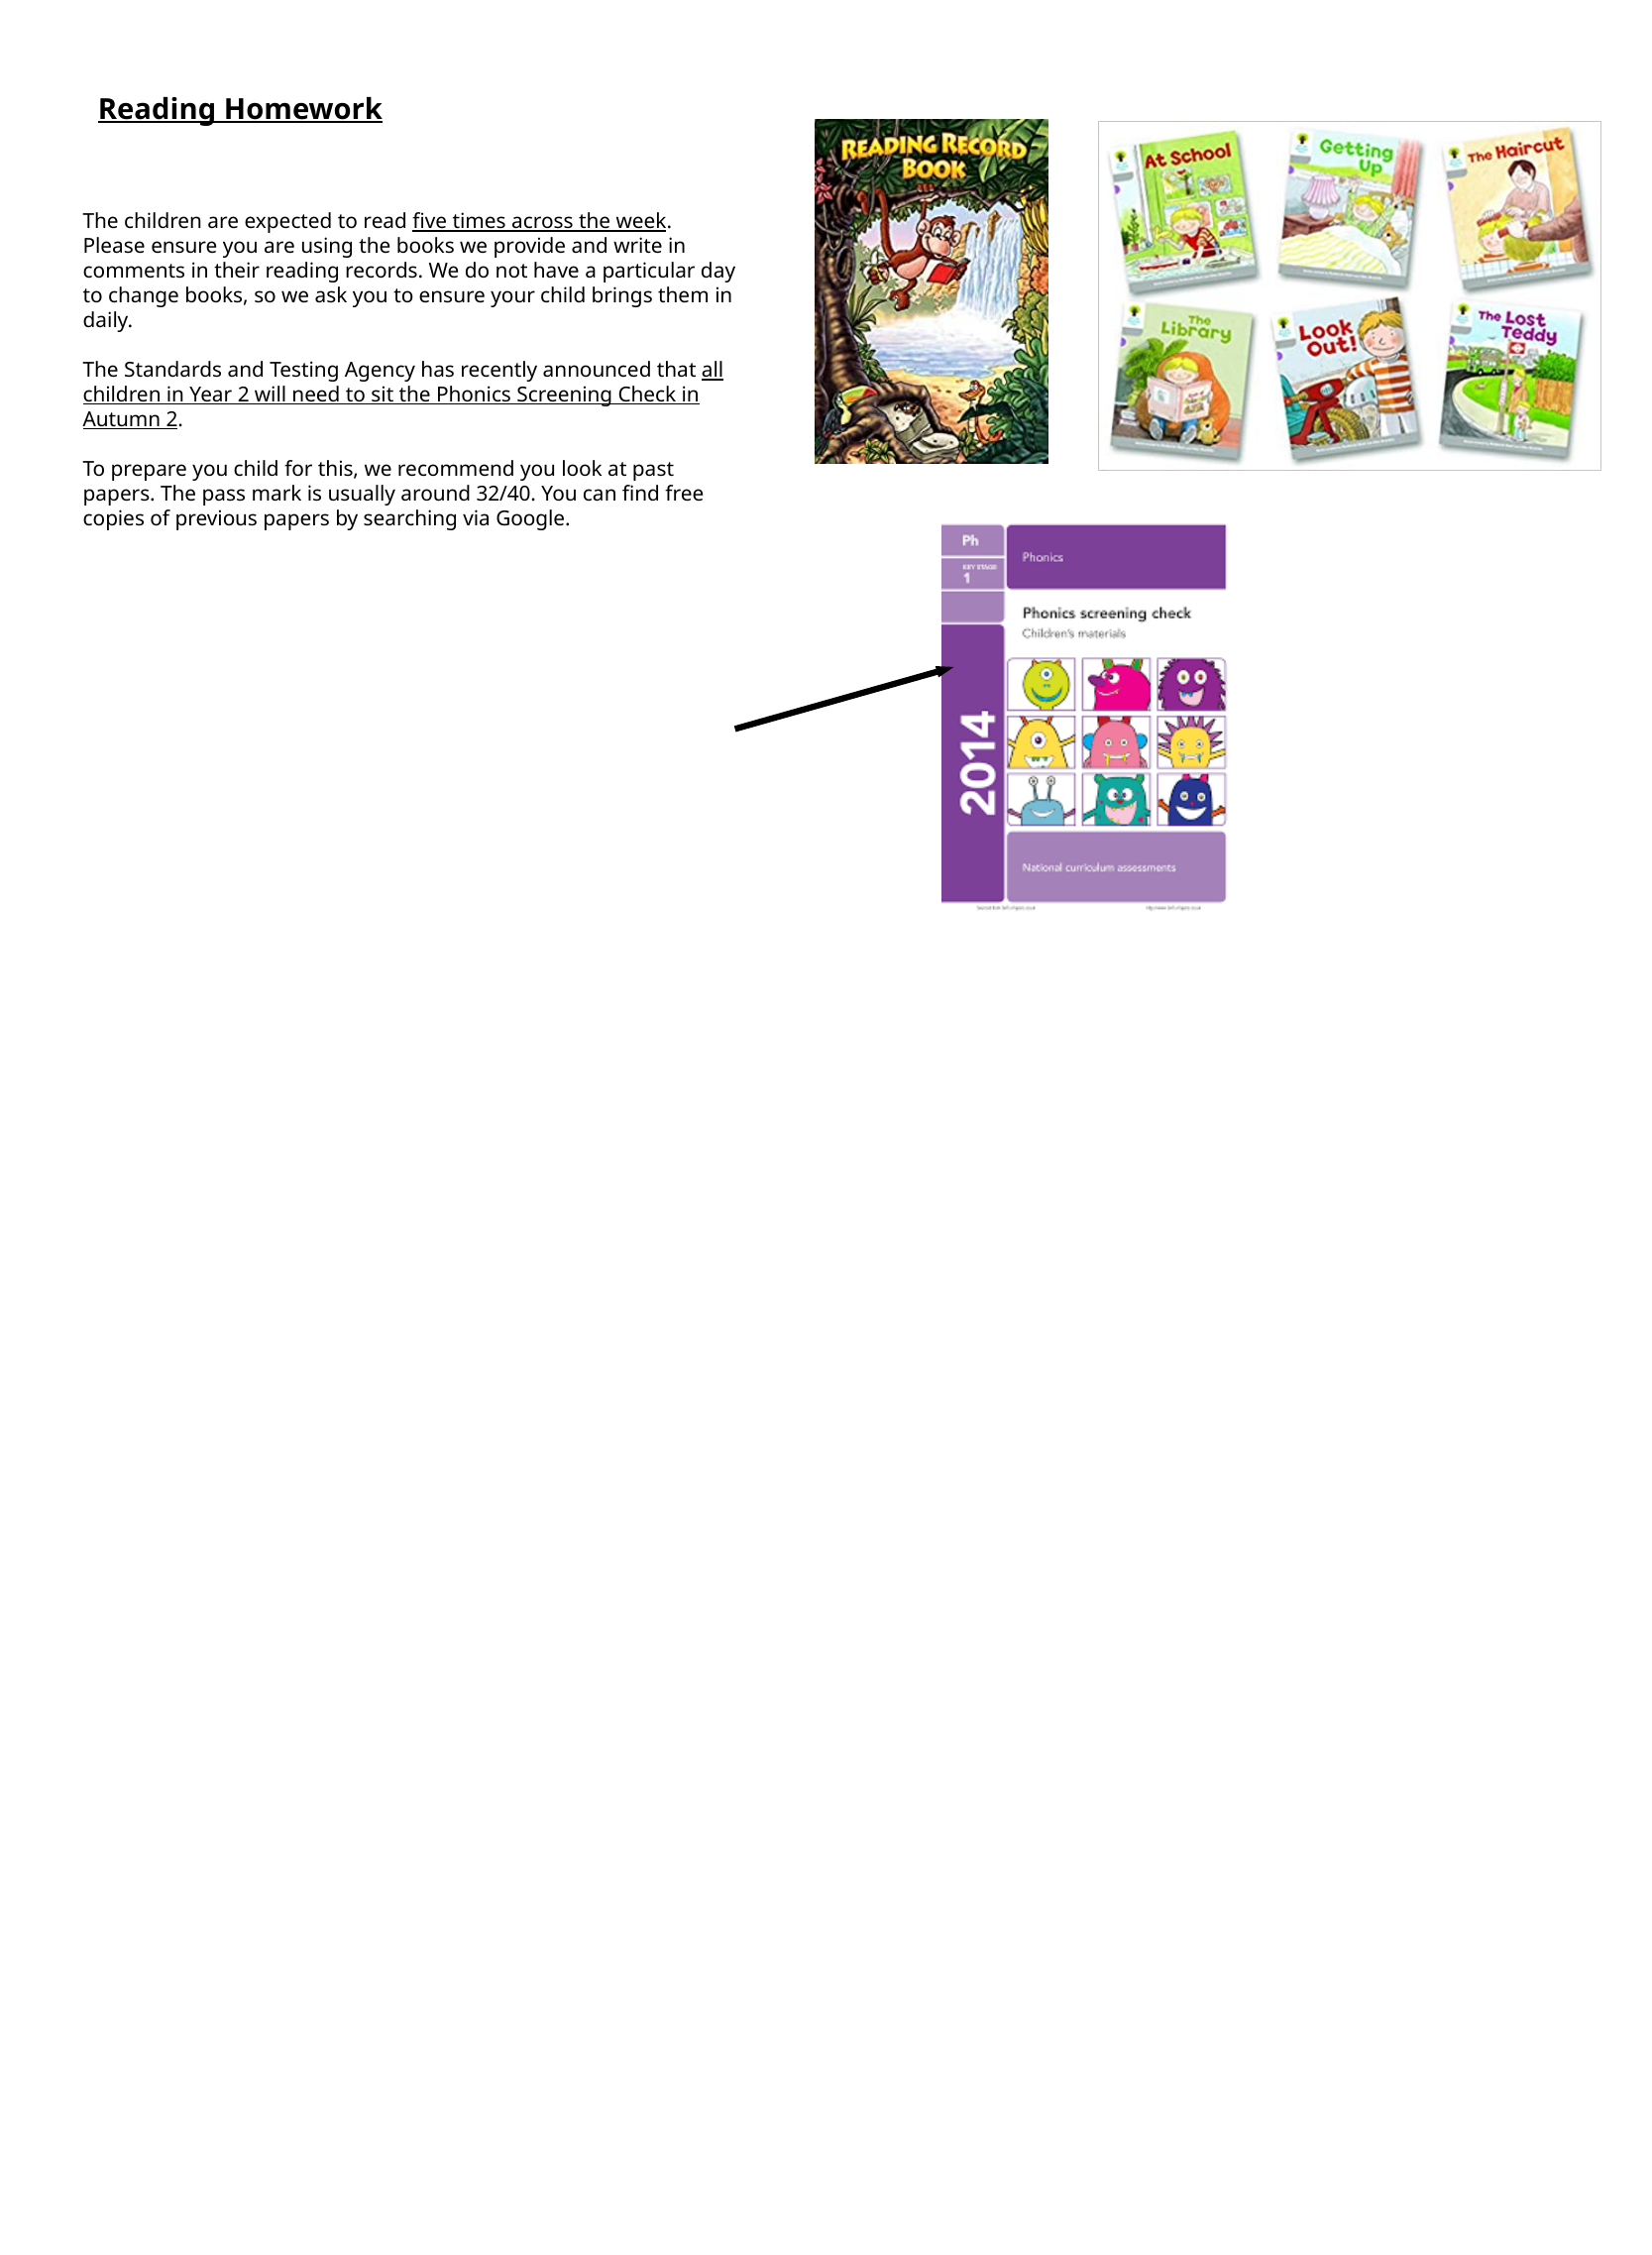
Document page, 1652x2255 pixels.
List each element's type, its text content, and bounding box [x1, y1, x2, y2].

picture [941, 504, 1237, 925]
text_box The children are expected to read five times across the week. Please ensure you are using the books we provide and write in comments in their reading records. We do not have a particular day to change books, so we ask you to ensure your child brings them in daily. The Standards and Testing Agency has recently announced that all children in Year 2 will need to sit the Phonics Screening Check in Autumn 2. To prepare you child for this, we recommend you look at past papers. The pass mark is usually around 32/40. You can find free copies of previous papers by searching via Google. [67, 200, 754, 516]
picture [815, 119, 1048, 464]
picture [1098, 121, 1601, 471]
text_box Reading Homework [82, 82, 606, 133]
